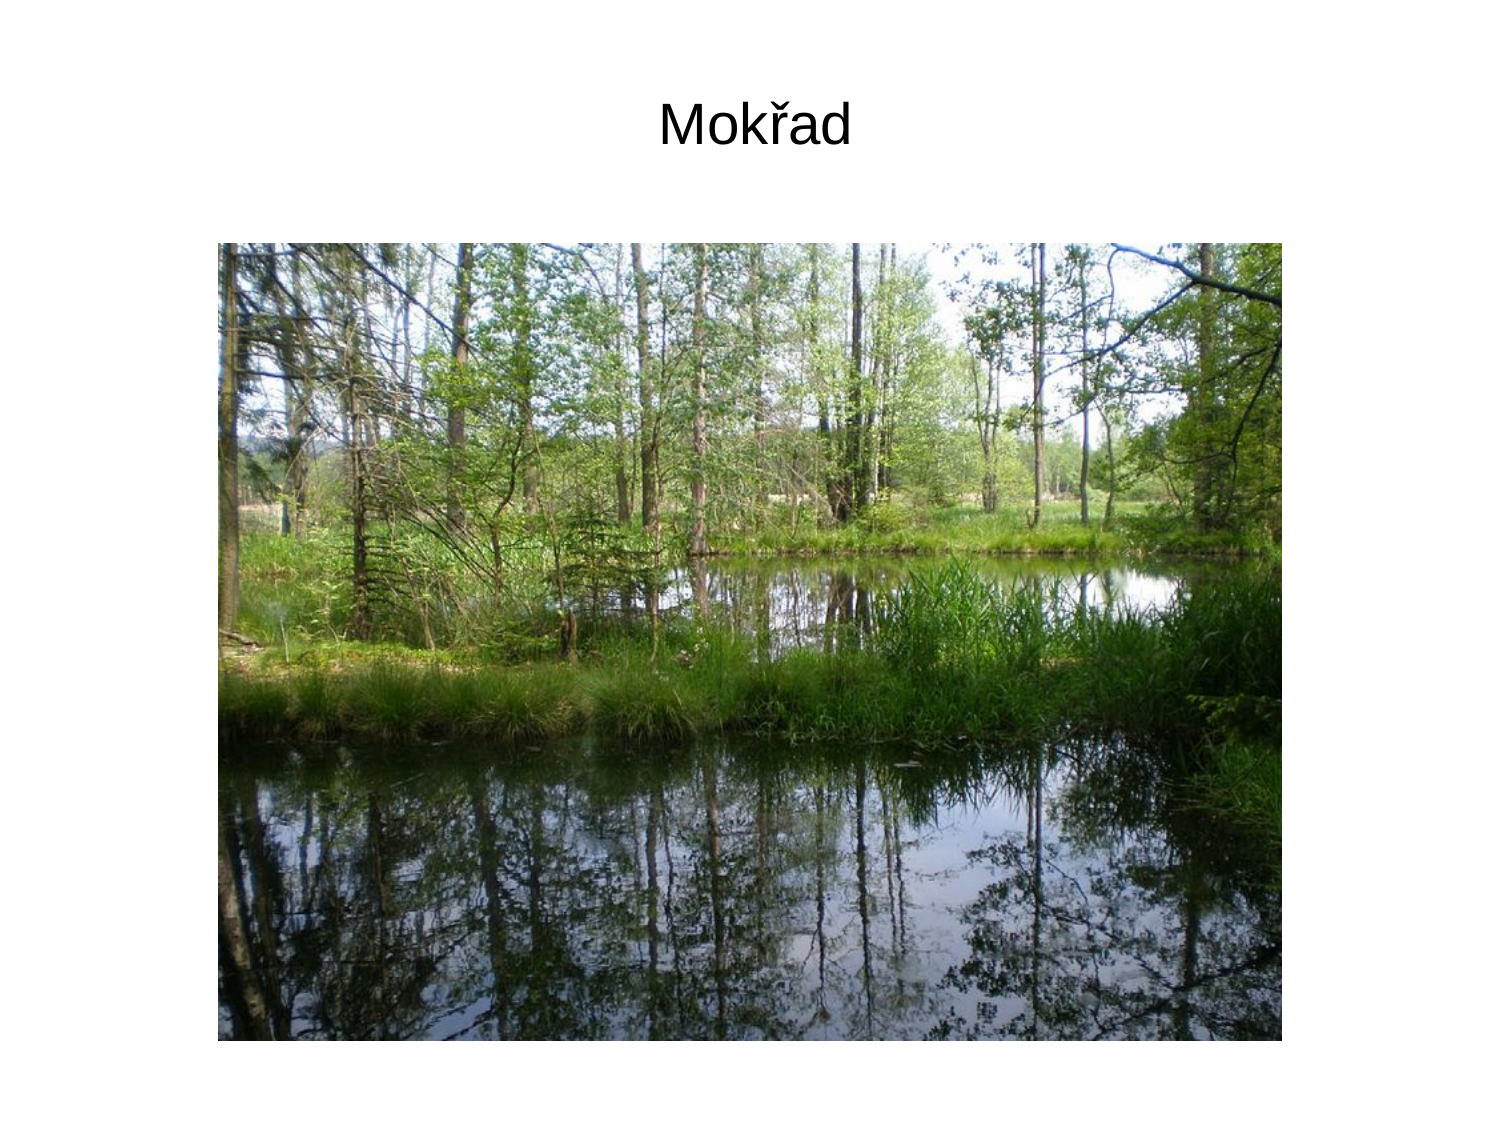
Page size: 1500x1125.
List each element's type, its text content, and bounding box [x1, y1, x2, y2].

text_box Mokřad [644, 78, 869, 164]
picture [218, 243, 1282, 1041]
